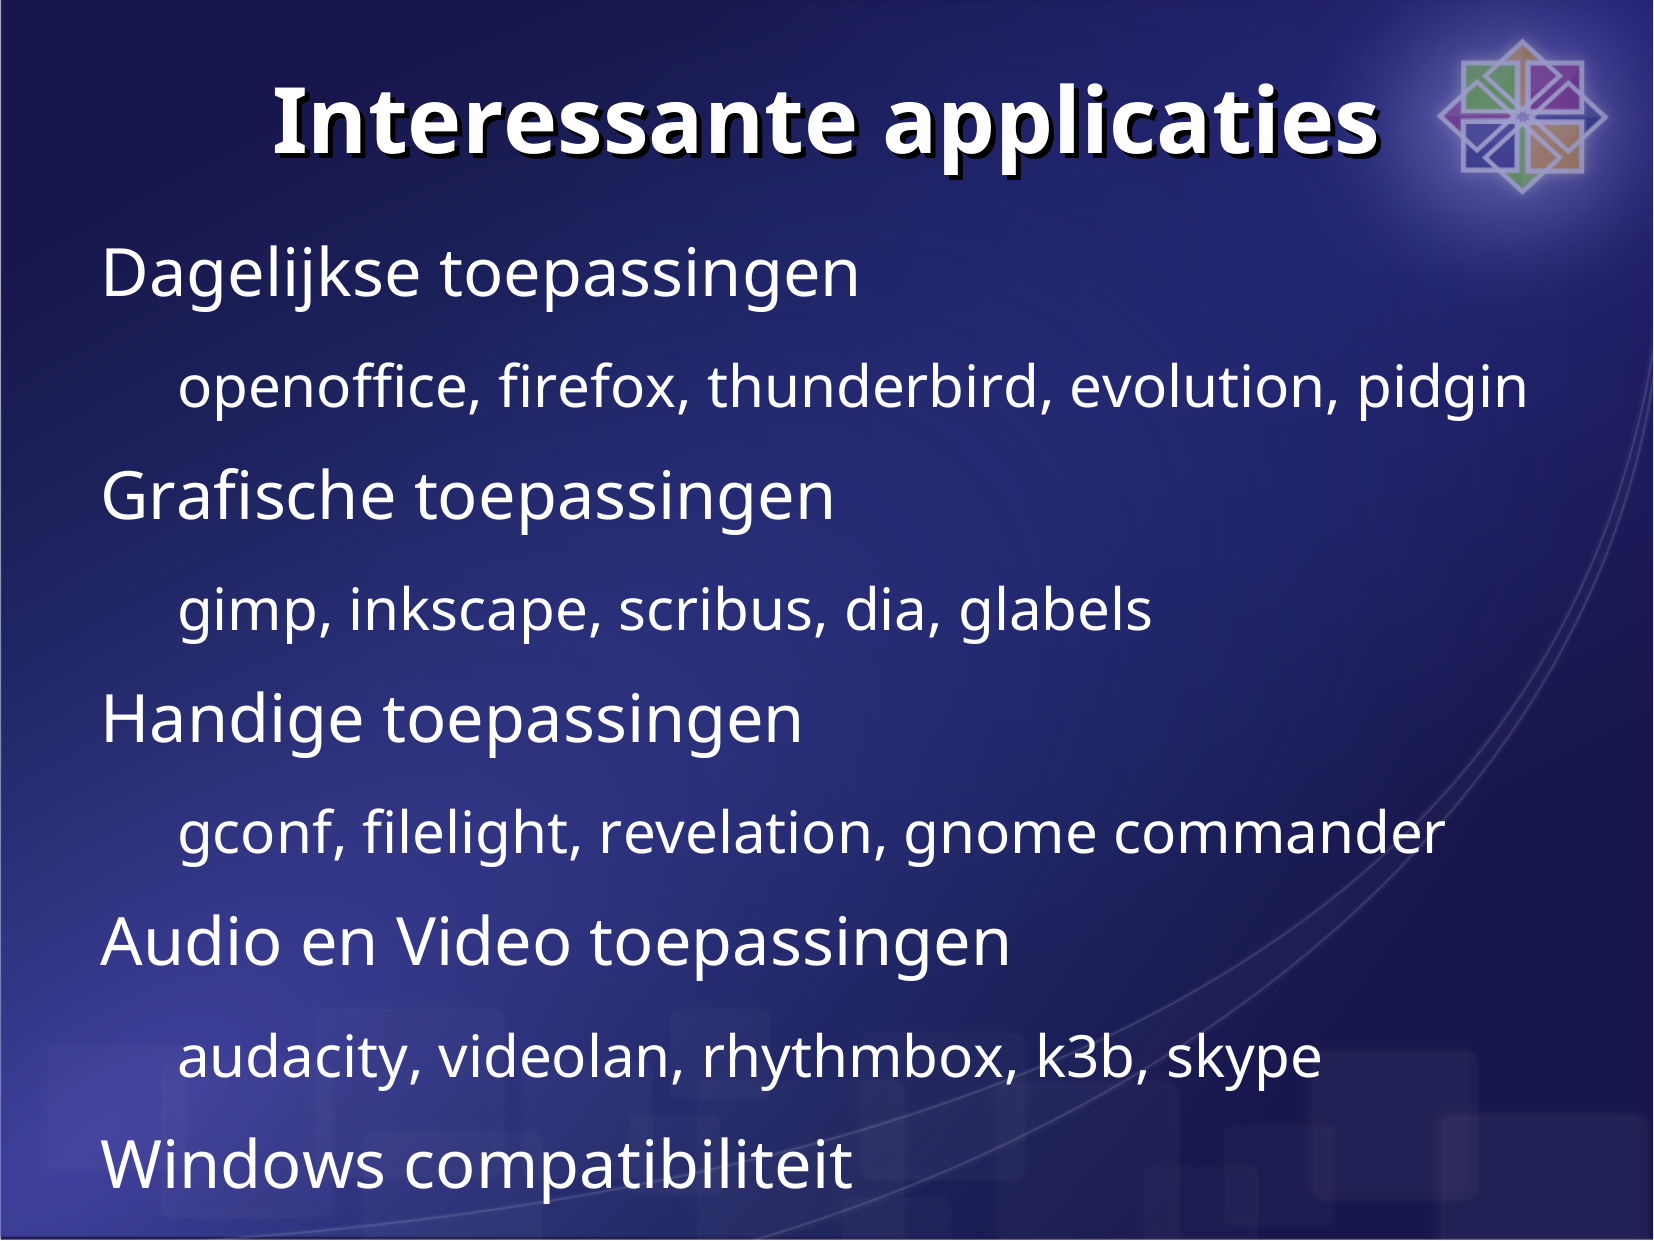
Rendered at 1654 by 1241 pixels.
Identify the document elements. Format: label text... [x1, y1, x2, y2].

list Dagelijkse toepassingen openoffice, firefox, thunderbird, evolution, pidgin Grafische toepassingen gimp, inkscape, scribus, dia, glabels Handige toepassingen gconf, filelight, revelation, gnome commander Audio en Video toepassingen audacity, videolan, rhythmbox, k3b, skype Windows compatibiliteit wine, virtual box [82, 225, 1571, 1224]
title Interessante applicaties [82, 56, 1571, 181]
picture [0, 0, 1654, 1241]
